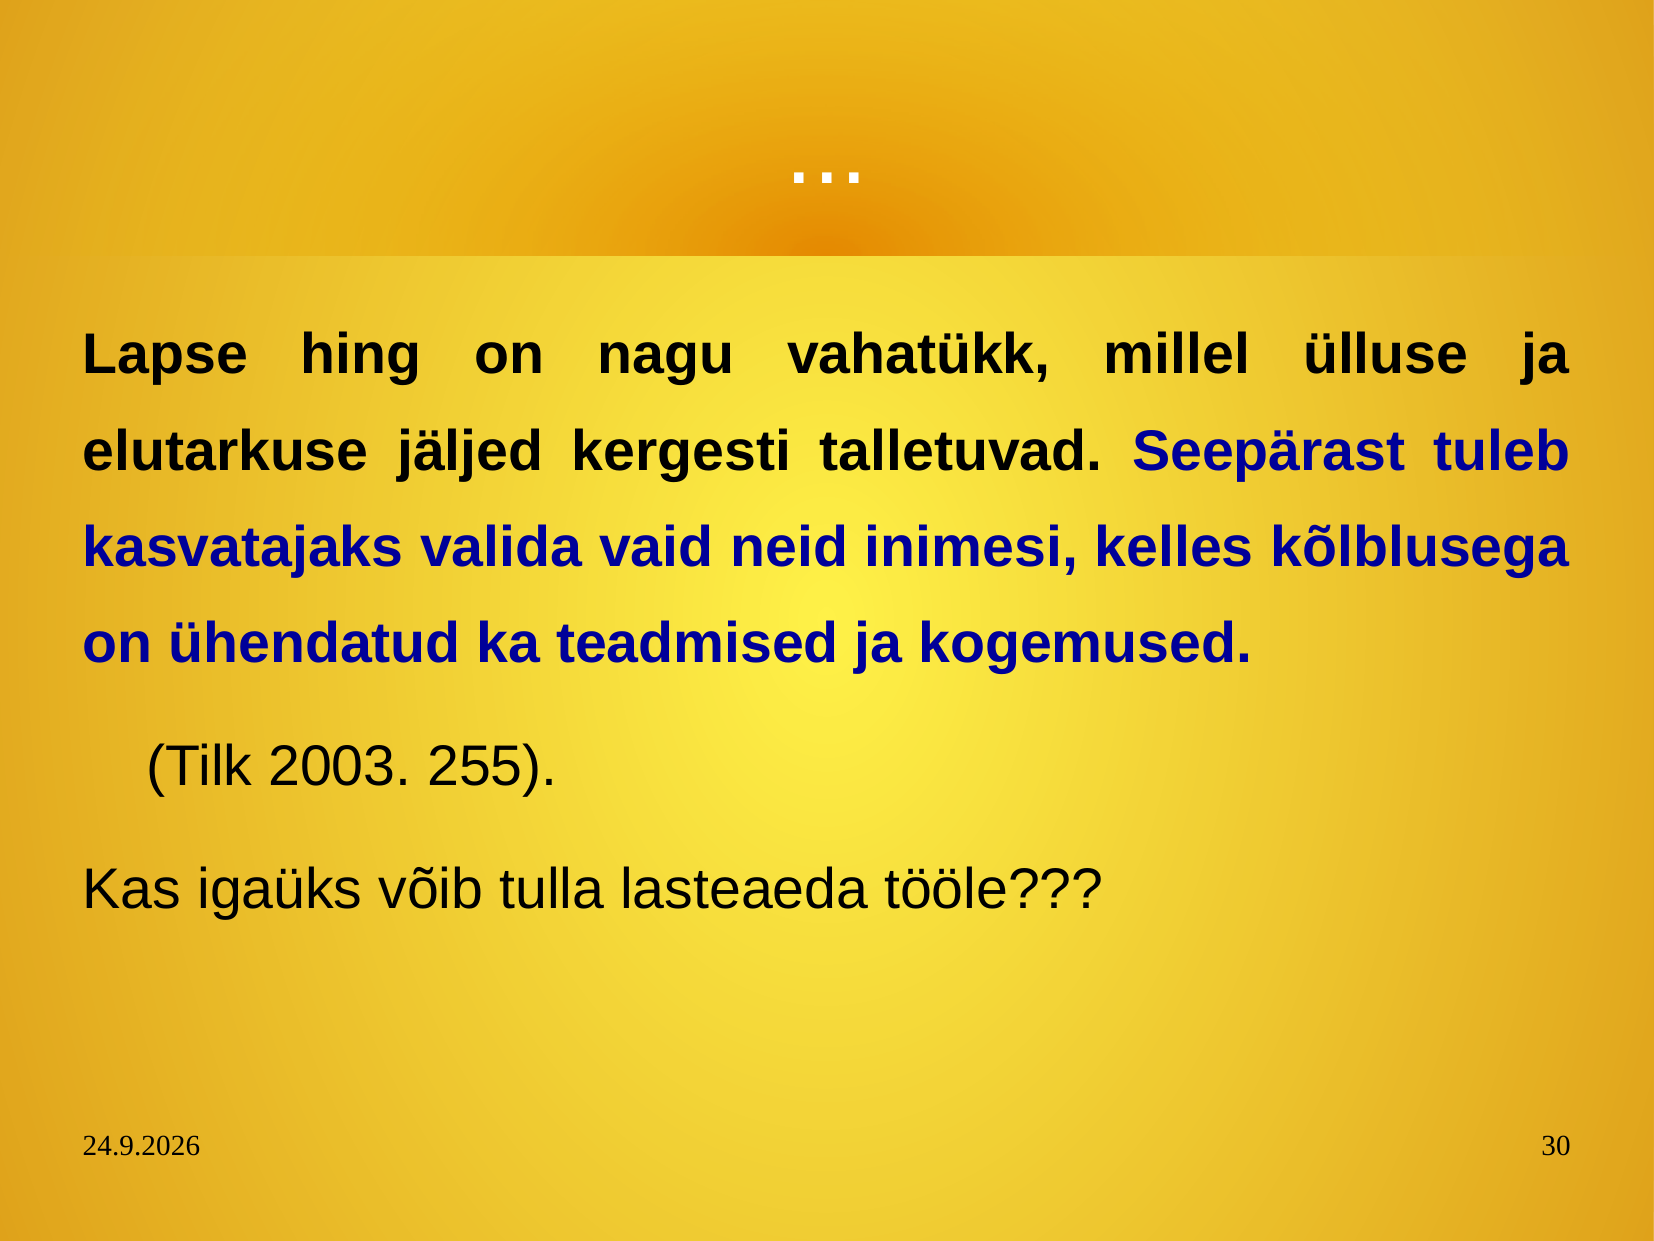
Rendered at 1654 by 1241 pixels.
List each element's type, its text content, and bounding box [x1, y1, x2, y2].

list Lapse hing on nagu vahatükk, millel ülluse ja elutarkuse jäljed kergesti talletuvad. Seepärast tuleb kasvatajaks valida vaid neid inimesi, kelles kõlblusega on ühendatud ka teadmised ja kogemused. (Tilk 2003. 255). Kas igaüks võib tulla lasteaeda tööle??? [82, 290, 1571, 1010]
title ... [82, 47, 1571, 252]
